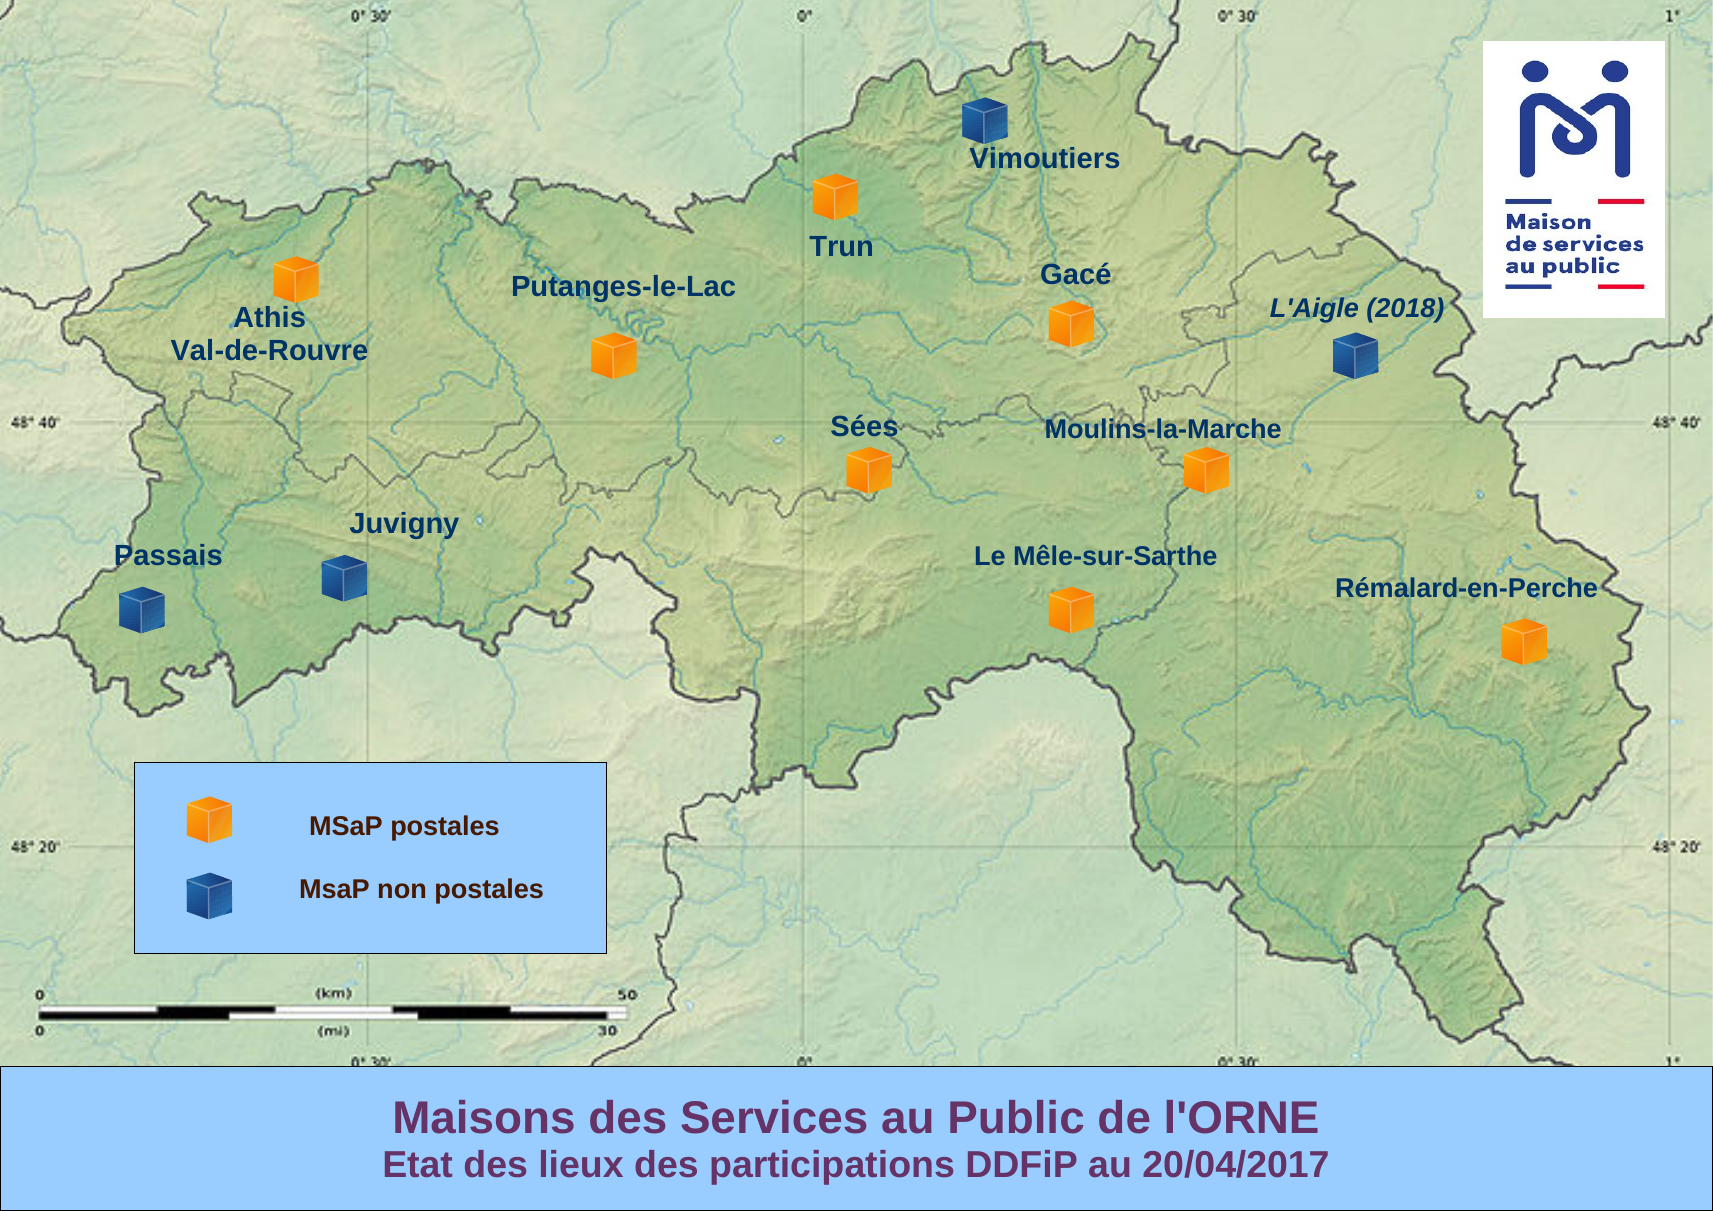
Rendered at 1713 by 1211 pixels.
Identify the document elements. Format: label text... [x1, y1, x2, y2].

text_box Sées [780, 394, 949, 459]
text_box Gacé [991, 242, 1161, 307]
text_box [134, 762, 607, 954]
text_box Vimoutiers [910, 127, 1180, 191]
text_box Maisons des Services au Public de l'ORNE Etat des lieux des participations DDFiP au 20/04/2017 [0, 1066, 1713, 1211]
text_box MSaP postales [269, 794, 540, 857]
text_box Le Mêle-sur-Sarthe [910, 508, 1282, 604]
text_box Passais [33, 540, 304, 604]
text_box Rémalard-en-Perche [1281, 540, 1652, 636]
text_box Athis Val-de-Rouvre [134, 285, 405, 382]
text_box MsaP non postales [269, 857, 574, 922]
picture [0, 0, 1713, 1066]
text_box Putanges-le-Lac [539, 254, 708, 318]
text_box Moulins-la-Marche [977, 381, 1349, 477]
text_box Juvigny [269, 508, 540, 572]
text_box L'Aigle (2018) [1272, 260, 1442, 356]
text_box Trun [757, 214, 926, 279]
